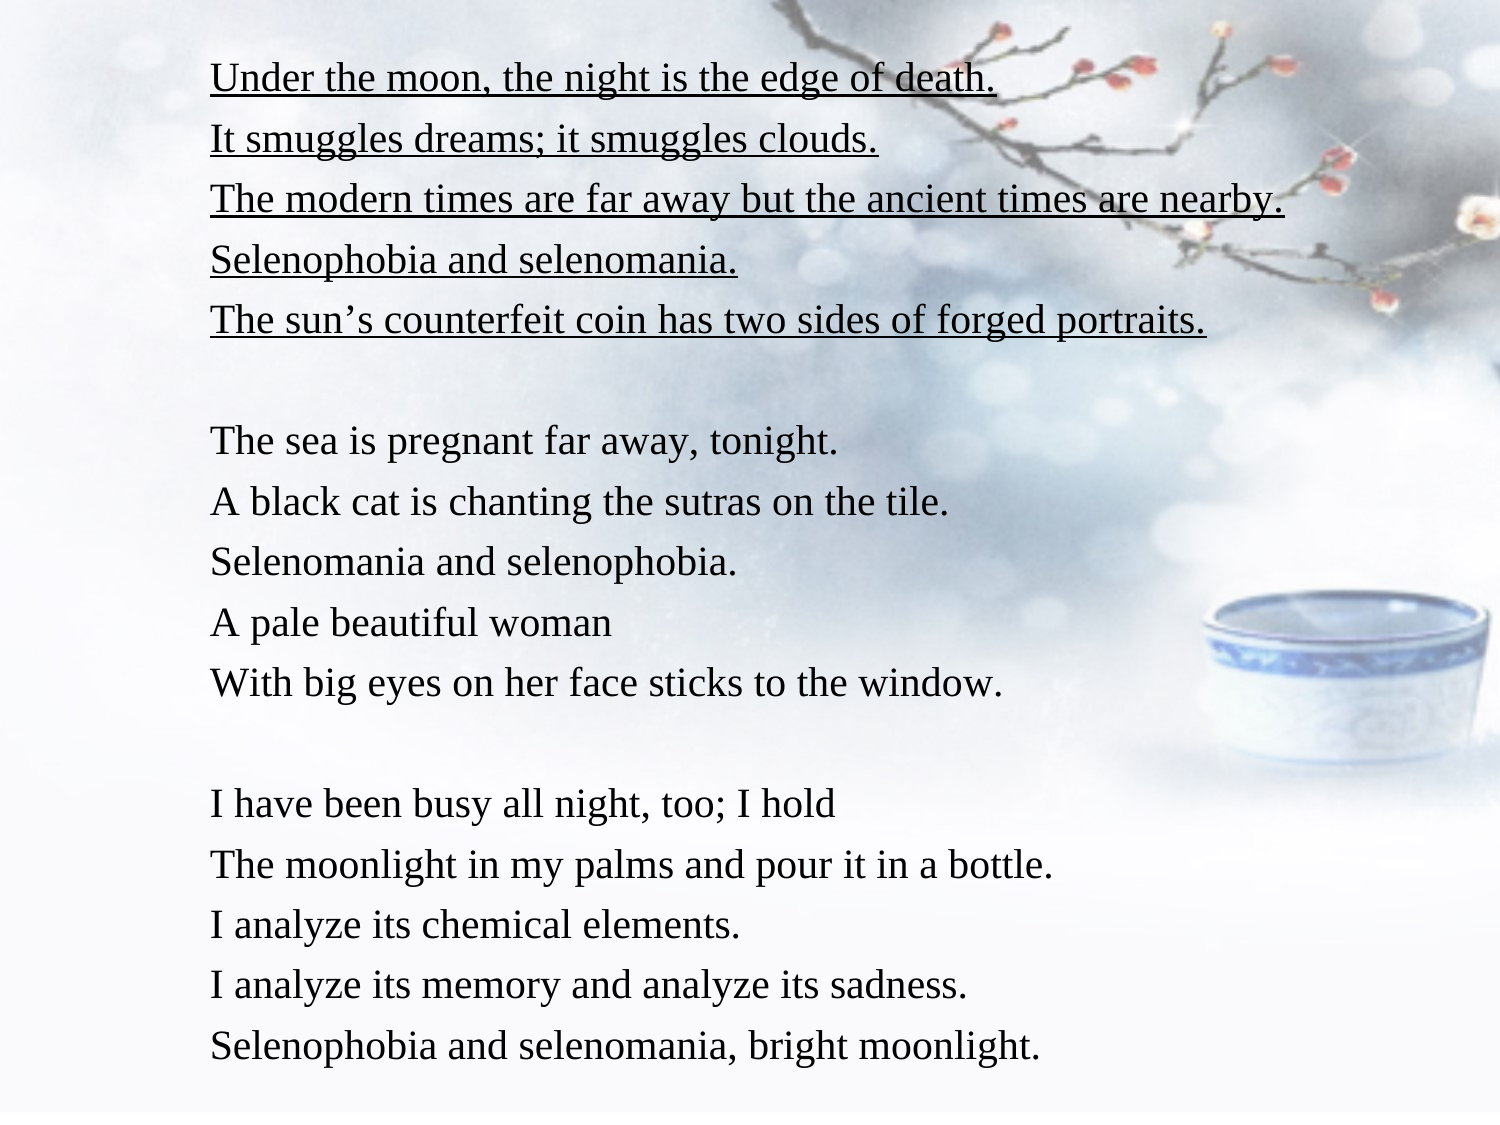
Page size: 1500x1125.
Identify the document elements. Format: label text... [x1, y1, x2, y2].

list Under the moon, the night is the edge of death. It smuggles dreams; it smuggles clouds. The modern times are far away but the ancient times are nearby. Selenophobia and selenomania. The sun’s counterfeit coin has two sides of forged portraits. The sea is pregnant far away, tonight. A black cat is chanting the sutras on the tile. Selenomania and selenophobia. A pale beautiful woman With big eyes on her face sticks to the window. I have been busy all night, too; I hold The moonlight in my palms and pour it in a bottle. I analyze its chemical elements. I analyze its memory and analyze its sadness. Selenophobia and selenomania, bright moonlight. [194, 42, 1436, 1083]
picture [0, 0, 1500, 1125]
